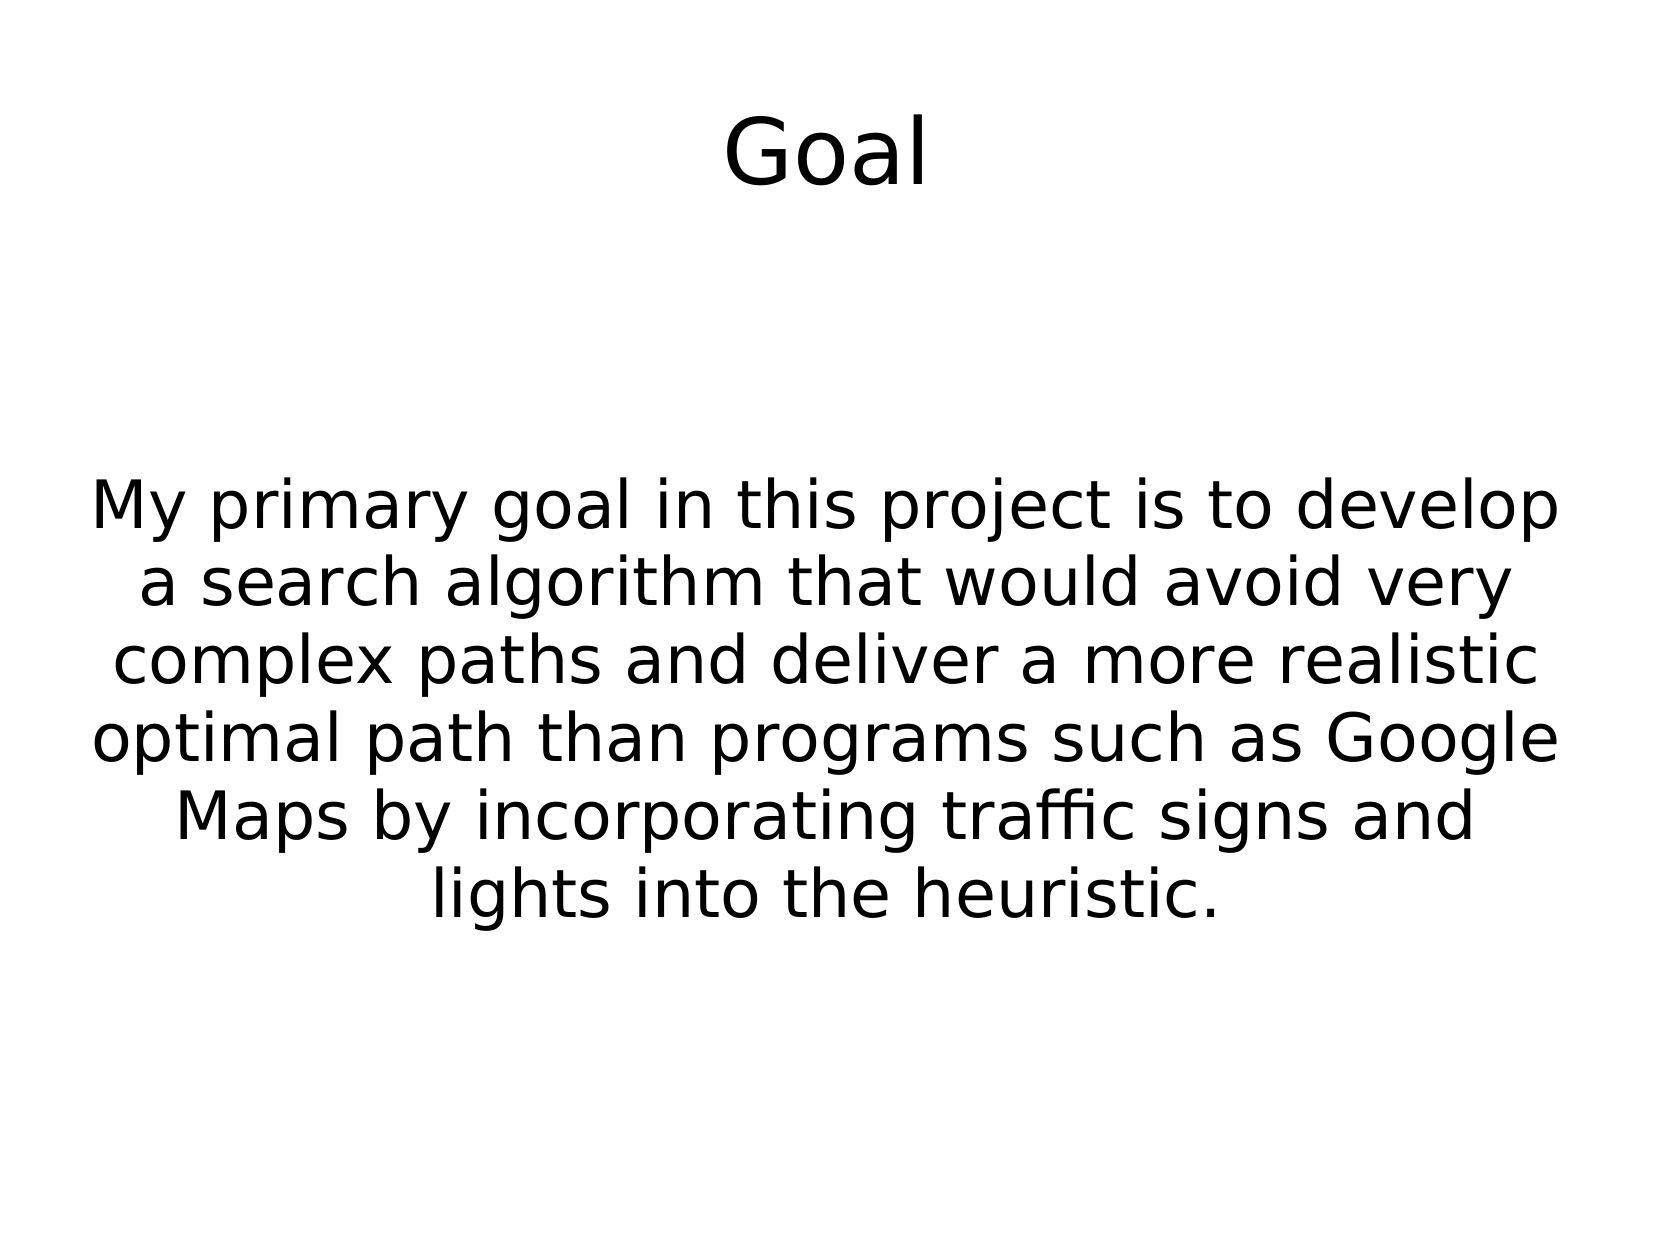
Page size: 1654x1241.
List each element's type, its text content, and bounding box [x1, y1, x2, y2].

title Goal [82, 49, 1571, 257]
subtitle My primary goal in this project is to develop a search algorithm that would avoid very complex paths and deliver a more realistic optimal path than programs such as Google Maps by incorporating traffic signs and lights into the heuristic. [82, 290, 1571, 1109]
